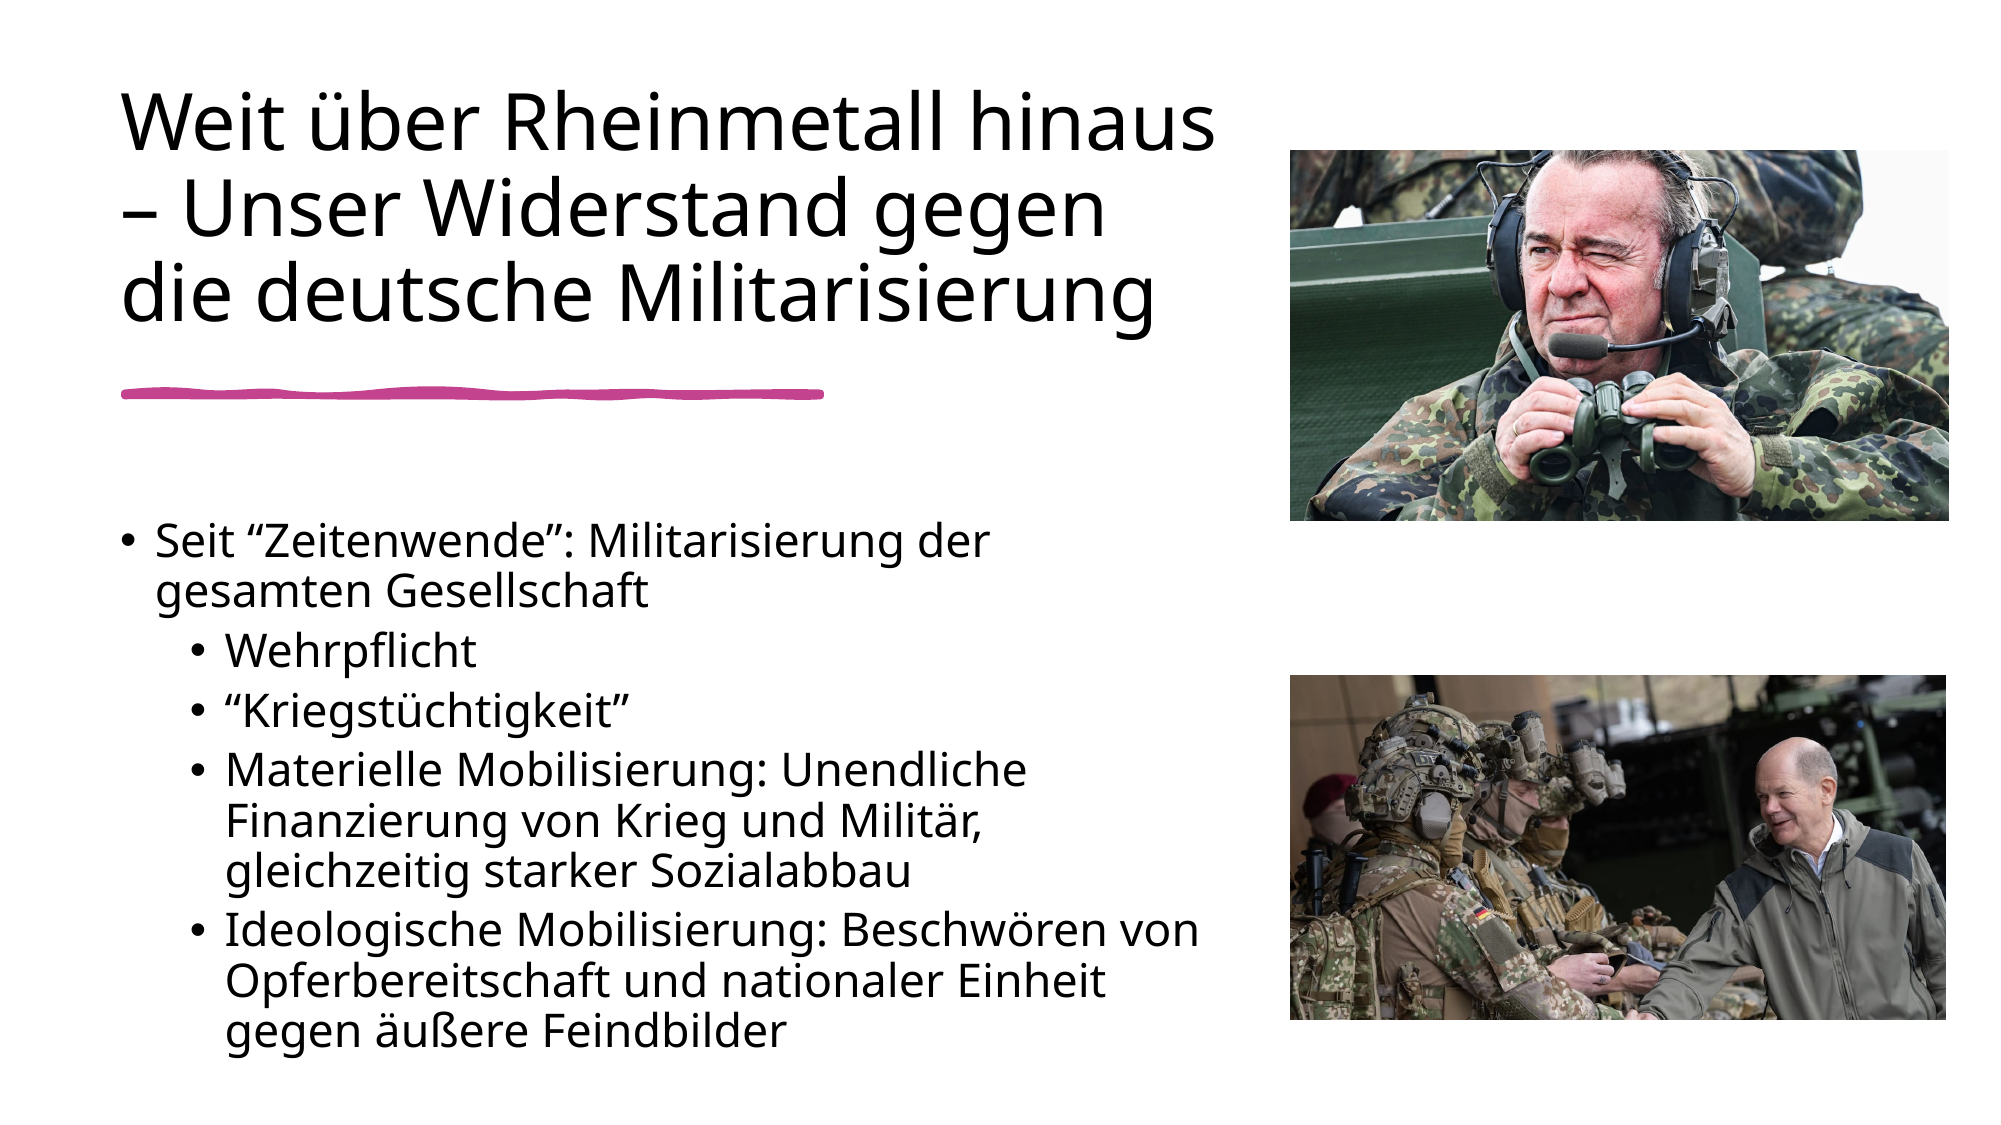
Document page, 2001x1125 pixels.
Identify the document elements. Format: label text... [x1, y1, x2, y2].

picture [1290, 675, 1946, 1020]
title Weit über Rheinmetall hinaus – Unser Widerstand gegen die deutsche Militarisierung [105, 53, 1236, 347]
picture [1290, 150, 1949, 521]
list Seit “Zeitenwende”: Militarisierung der gesamten Gesellschaft Wehrpflicht “Kriegstüchtigkeit” Materielle Mobilisierung: Unendliche Finanzierung von Krieg und Militär, gleichzeitig starker Sozialabbau Ideologische Mobilisierung: Beschwören von Opferbereitschaft und nationaler Einheit gegen äußere Feindbilder [105, 443, 1236, 1065]
text_box [124, 390, 821, 399]
